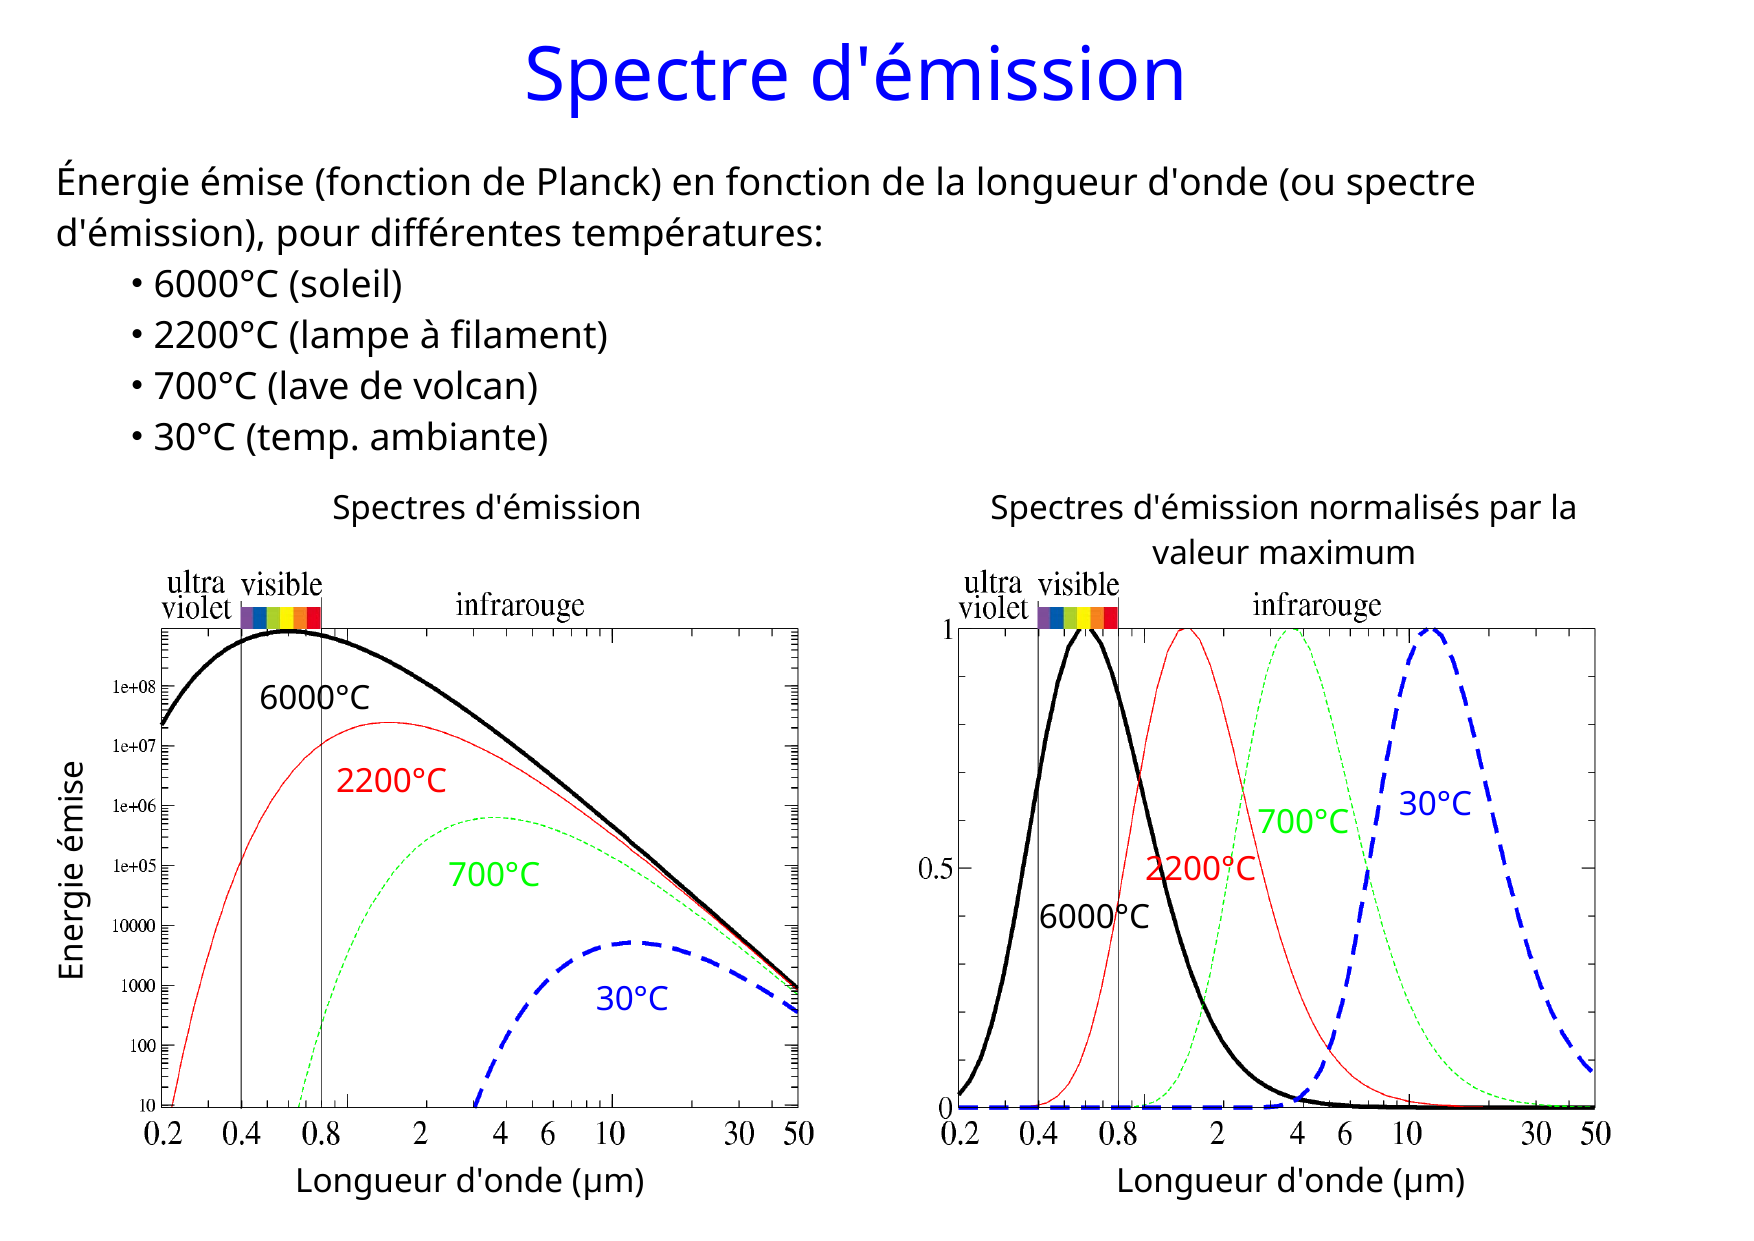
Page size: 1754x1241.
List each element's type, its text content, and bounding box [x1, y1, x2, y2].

text_box 700°C [1242, 783, 1358, 845]
text_box 6000°C [1024, 878, 1157, 940]
text_box 2200°C [321, 742, 454, 804]
text_box 30°C [1384, 765, 1484, 828]
text_box 30°C [581, 960, 680, 1022]
picture [88, 543, 1696, 1193]
text_box Energie émise [47, 679, 93, 1063]
title Spectre d'émission [29, 6, 1684, 137]
text_box Longueur d'onde (µm) [295, 1157, 680, 1203]
text_box 6000°C [244, 659, 377, 721]
text_box 700°C [433, 836, 549, 898]
text_box Spectres d'émission [295, 484, 680, 530]
text_box Spectres d'émission normalisés par la valeur maximum [974, 484, 1595, 575]
text_box Énergie émise (fonction de Planck) en fonction de la longueur d'onde (ou spectre d'émission), pour différentes températures: 6000°C (soleil) 2200°C (lampe à filament) 700°C (lave de volcan) 30°C (temp. ambiante) [40, 147, 1684, 443]
text_box Longueur d'onde (µm) [1116, 1157, 1501, 1203]
text_box 2200°C [1130, 830, 1263, 893]
